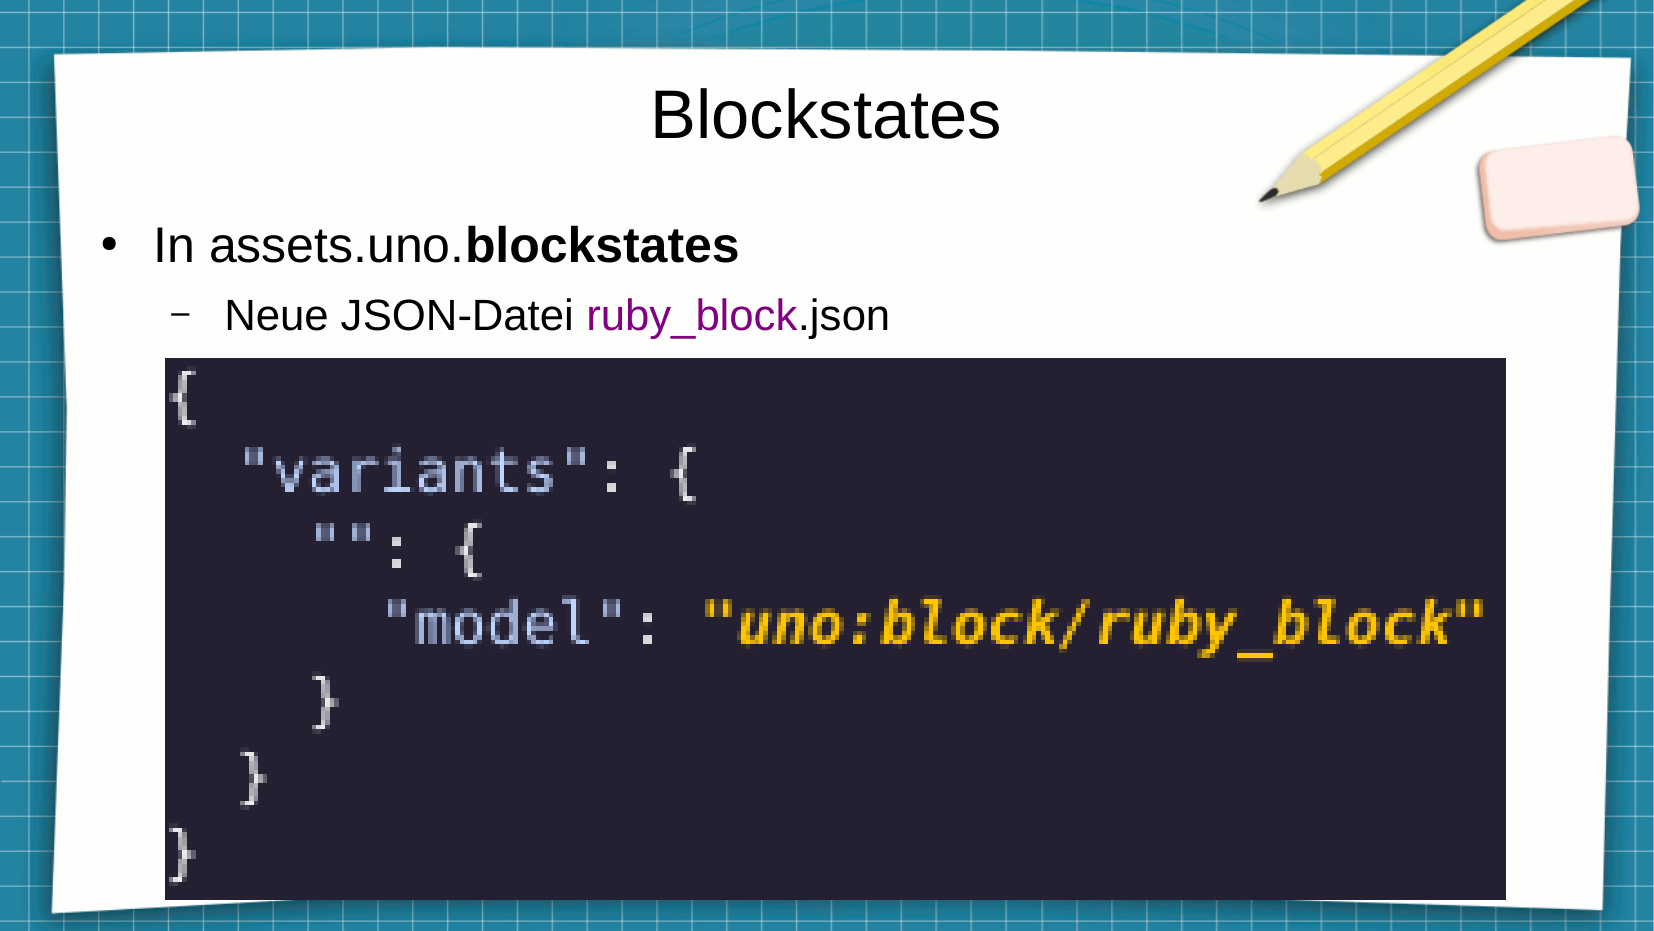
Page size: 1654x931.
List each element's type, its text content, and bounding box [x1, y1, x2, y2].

list In assets.uno.blockstates Neue JSON-Datei ruby_block.json [82, 217, 1571, 355]
picture [0, 0, 1654, 931]
title Blockstates [82, 37, 1571, 193]
